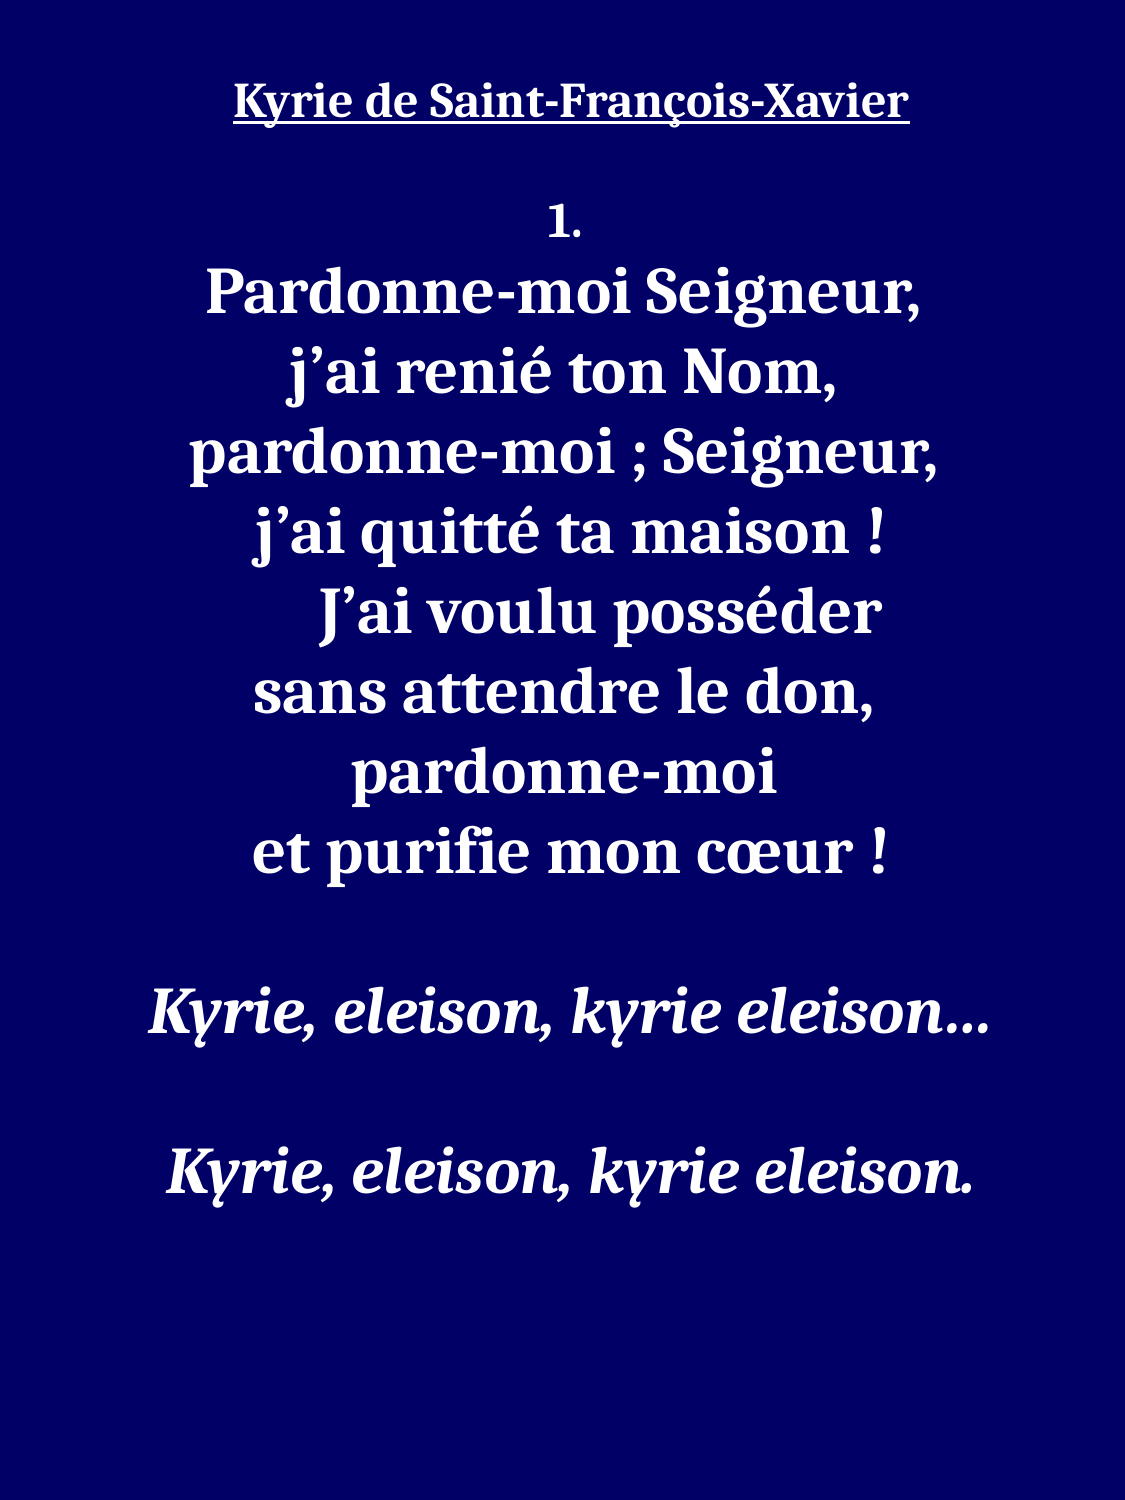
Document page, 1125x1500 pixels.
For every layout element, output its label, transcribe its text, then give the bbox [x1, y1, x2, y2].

text_box Prière Pénitentielle (messe de Saint François Xavier) Kyrie de Saint-François-Xavier 1. Pardonne-moi Seigneur, j’ai renié ton Nom, pardonne-moi ; Seigneur, j’ai quitté ta maison ! J’ai voulu posséder sans attendre le don, pardonne-moi et purifie mon cœur ! Kyrie, eleison, kyrie eleison… Kyrie, eleison, kyrie eleison. [21, 35, 1104, 1316]
